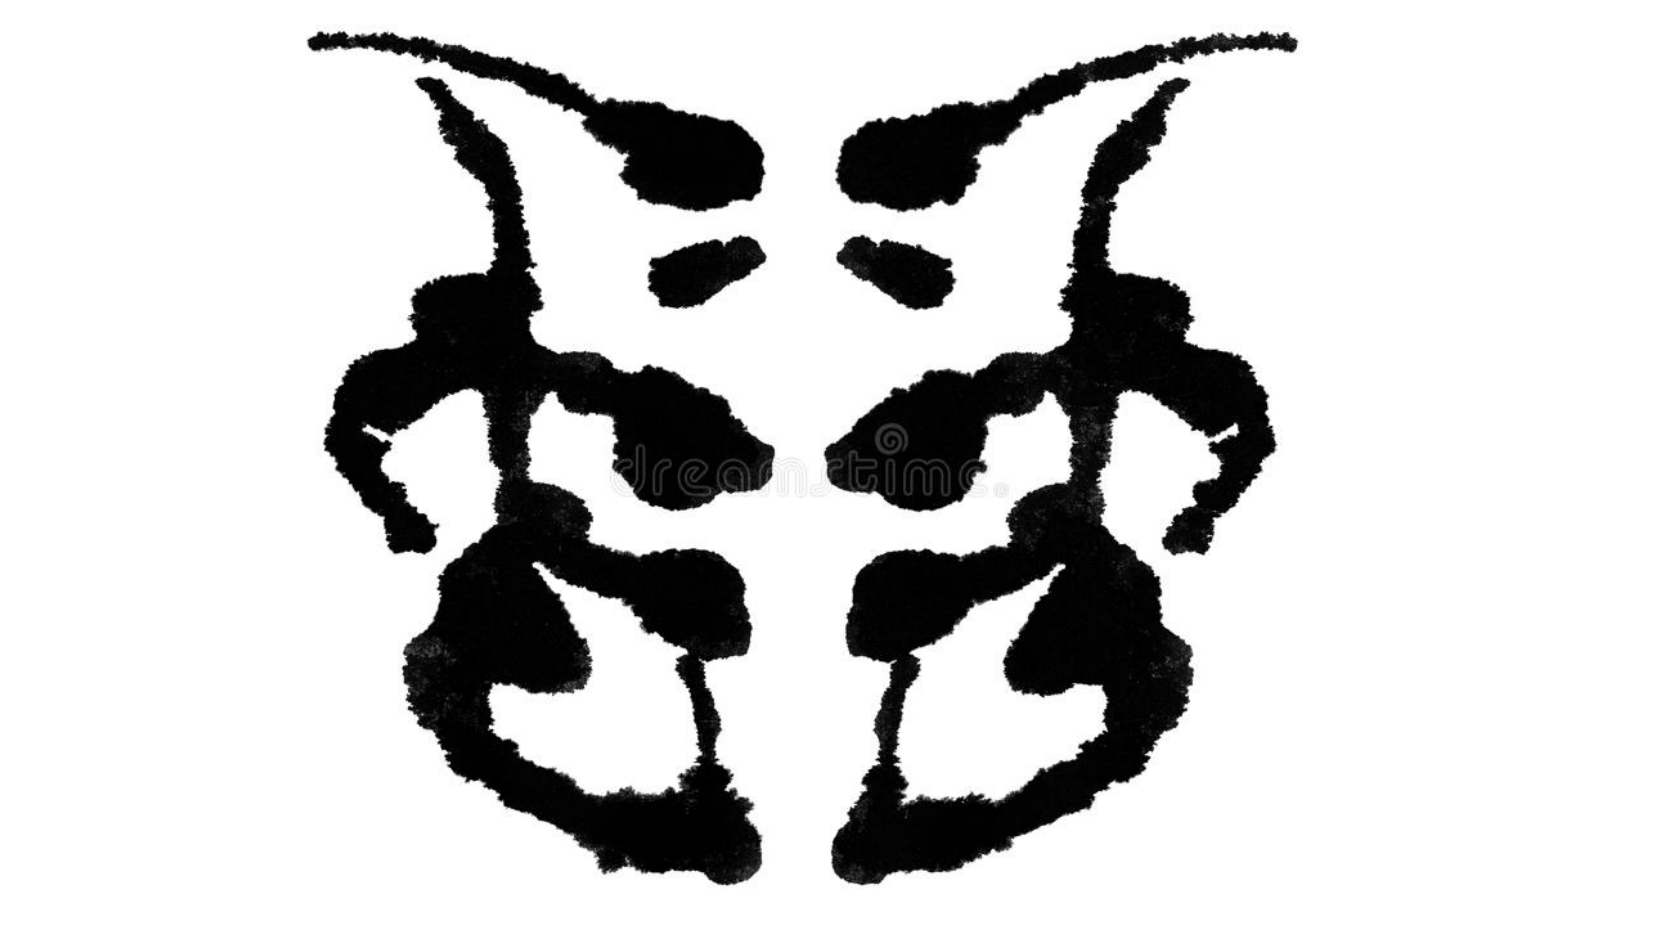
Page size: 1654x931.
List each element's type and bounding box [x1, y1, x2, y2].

picture [295, 4, 1324, 916]
